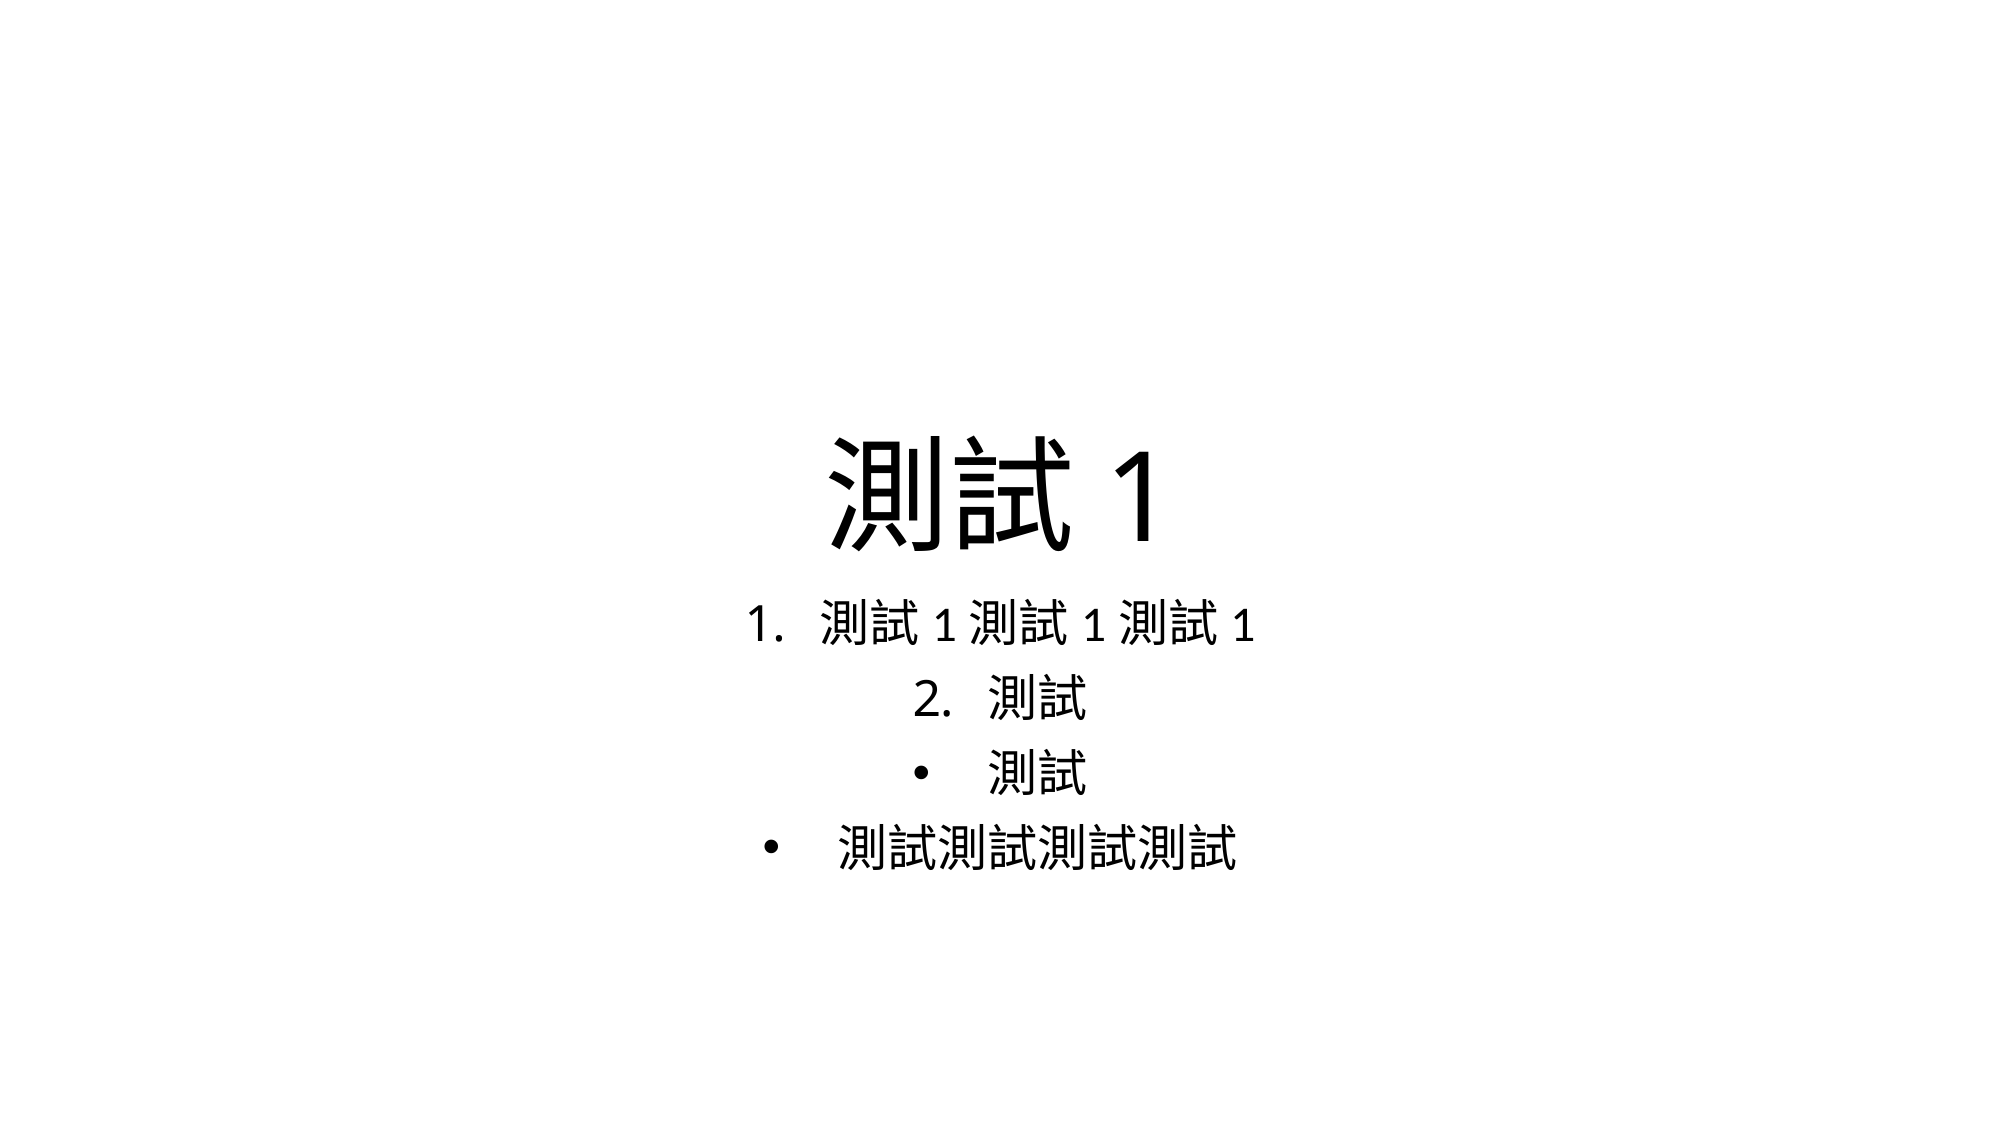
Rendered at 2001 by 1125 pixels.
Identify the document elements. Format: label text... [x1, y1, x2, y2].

subtitle 測試1測試1測試1 測試 測試 測試測試測試測試 [249, 590, 1750, 863]
title 測試1 [249, 184, 1750, 576]
